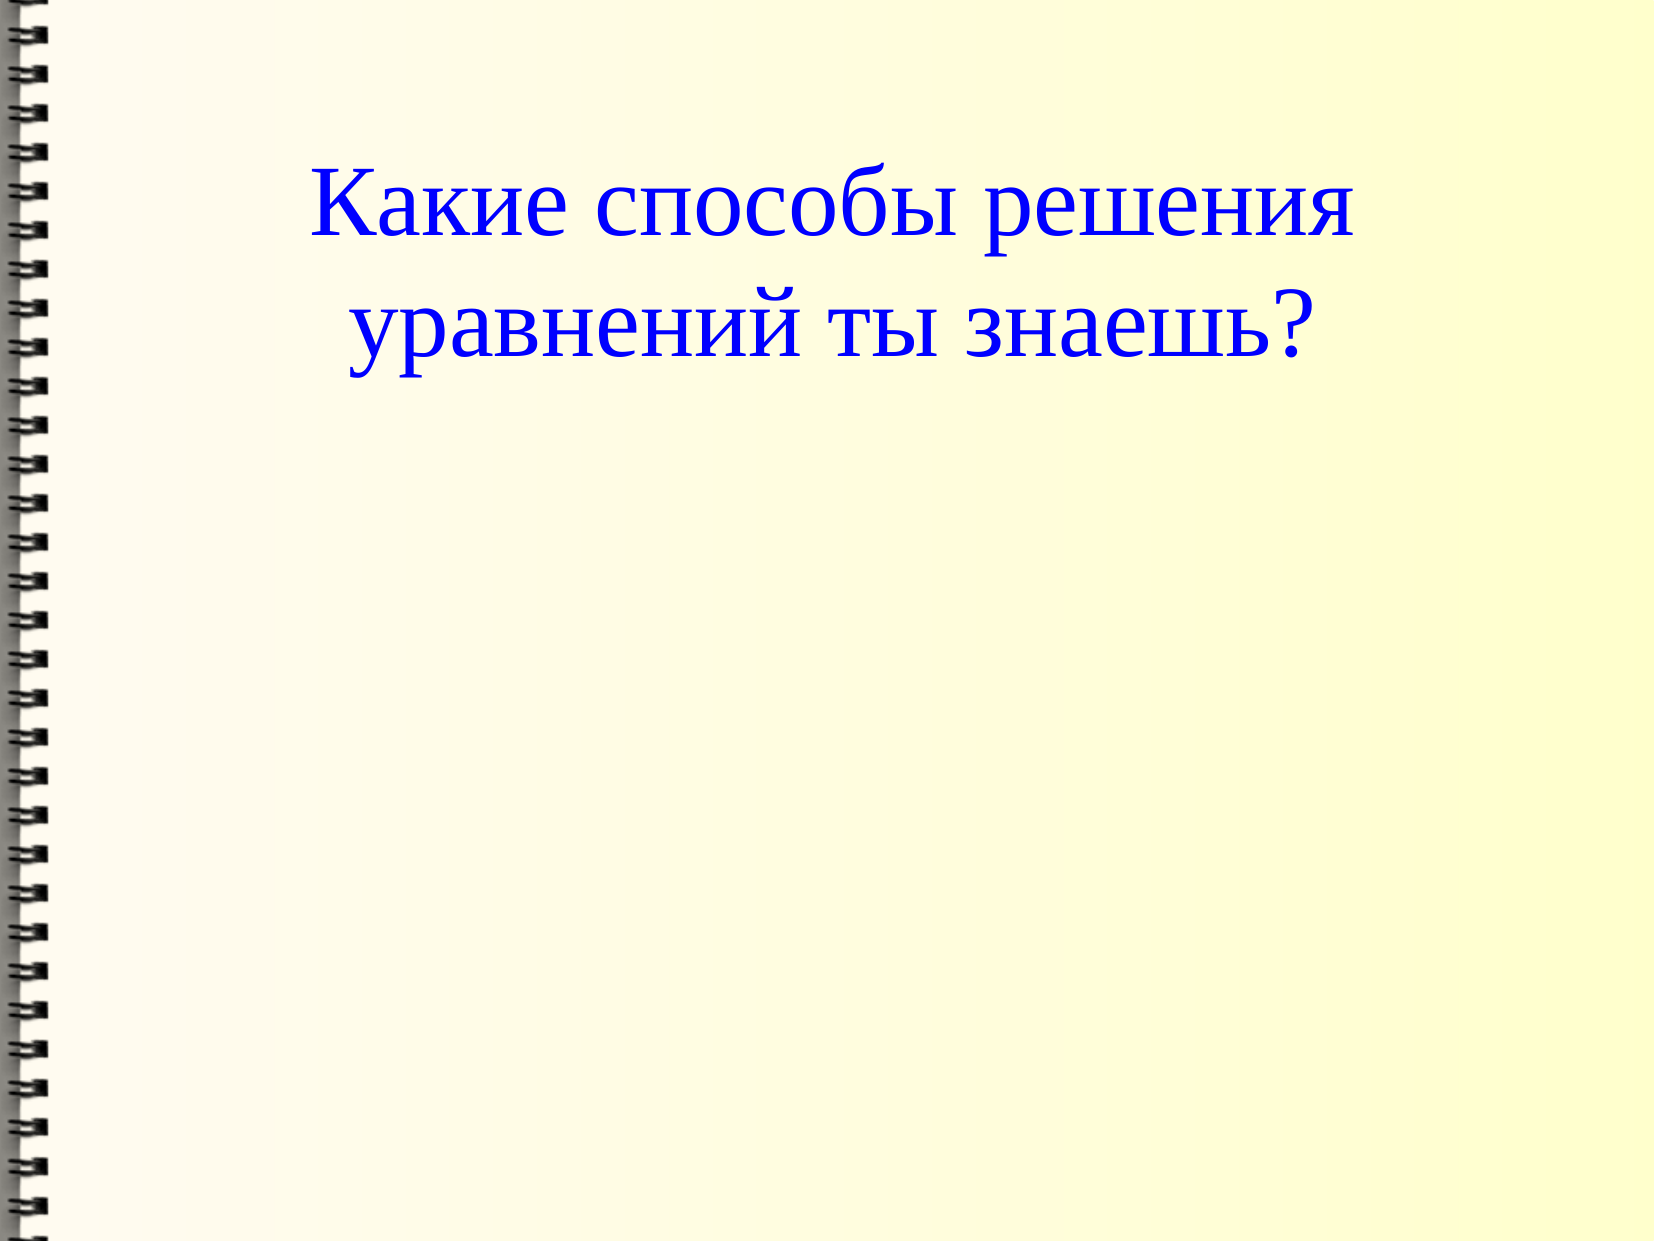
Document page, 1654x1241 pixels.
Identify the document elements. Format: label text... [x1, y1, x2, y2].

text_box Какие способы решения уравнений ты знаешь? [97, 22, 1568, 313]
picture [0, 0, 1654, 1241]
text_box [82, 313, 1568, 1114]
